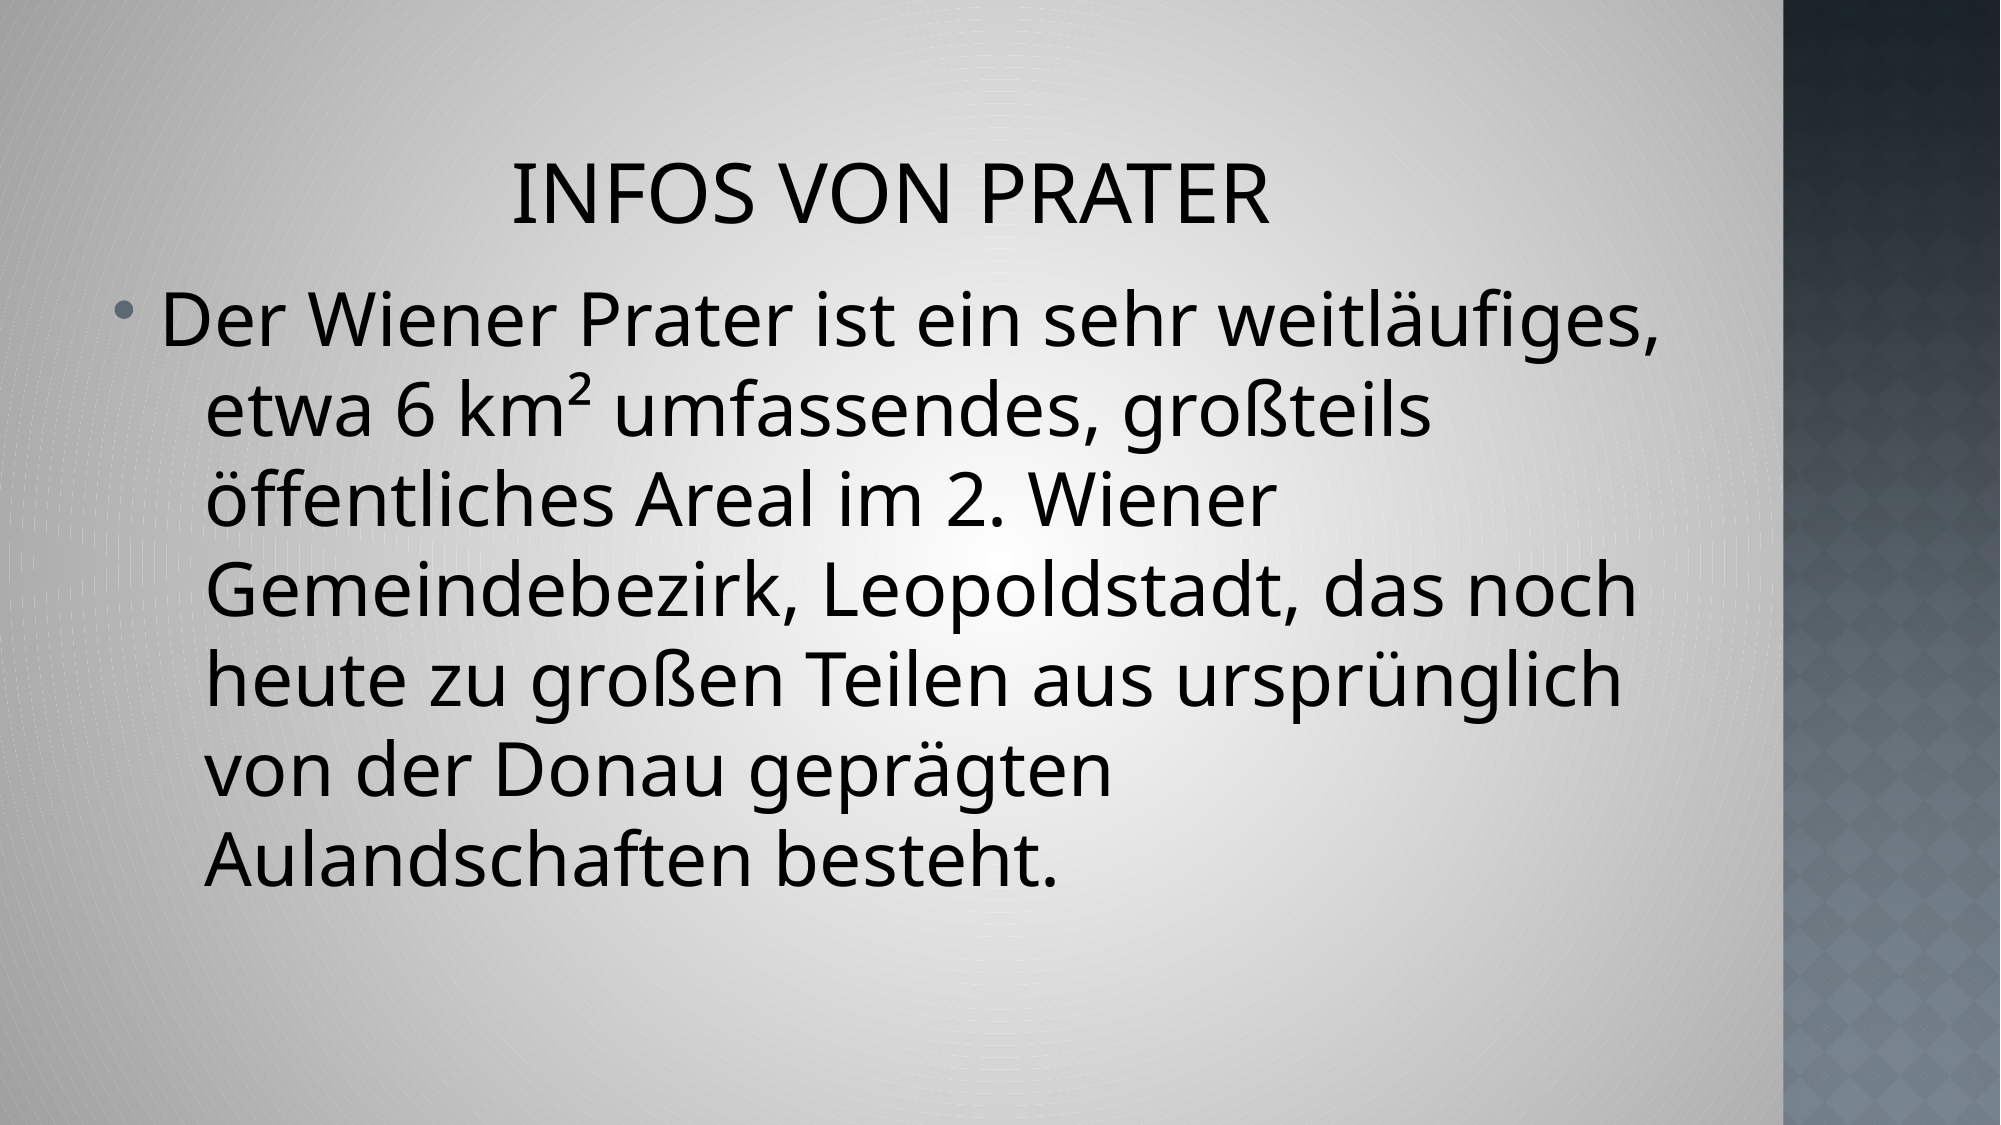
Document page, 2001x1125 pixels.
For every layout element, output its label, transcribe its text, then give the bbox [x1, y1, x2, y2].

title Infos von Prater [99, 52, 1684, 240]
list Der Wiener Prater ist ein sehr weitläufiges, etwa 6 km² umfassendes, großteils öffentliches Areal im 2. Wiener Gemeindebezirk, Leopoldstadt, das noch heute zu großen Teilen aus ursprünglich von der Donau geprägten Aulandschaften besteht. [99, 264, 1684, 1060]
